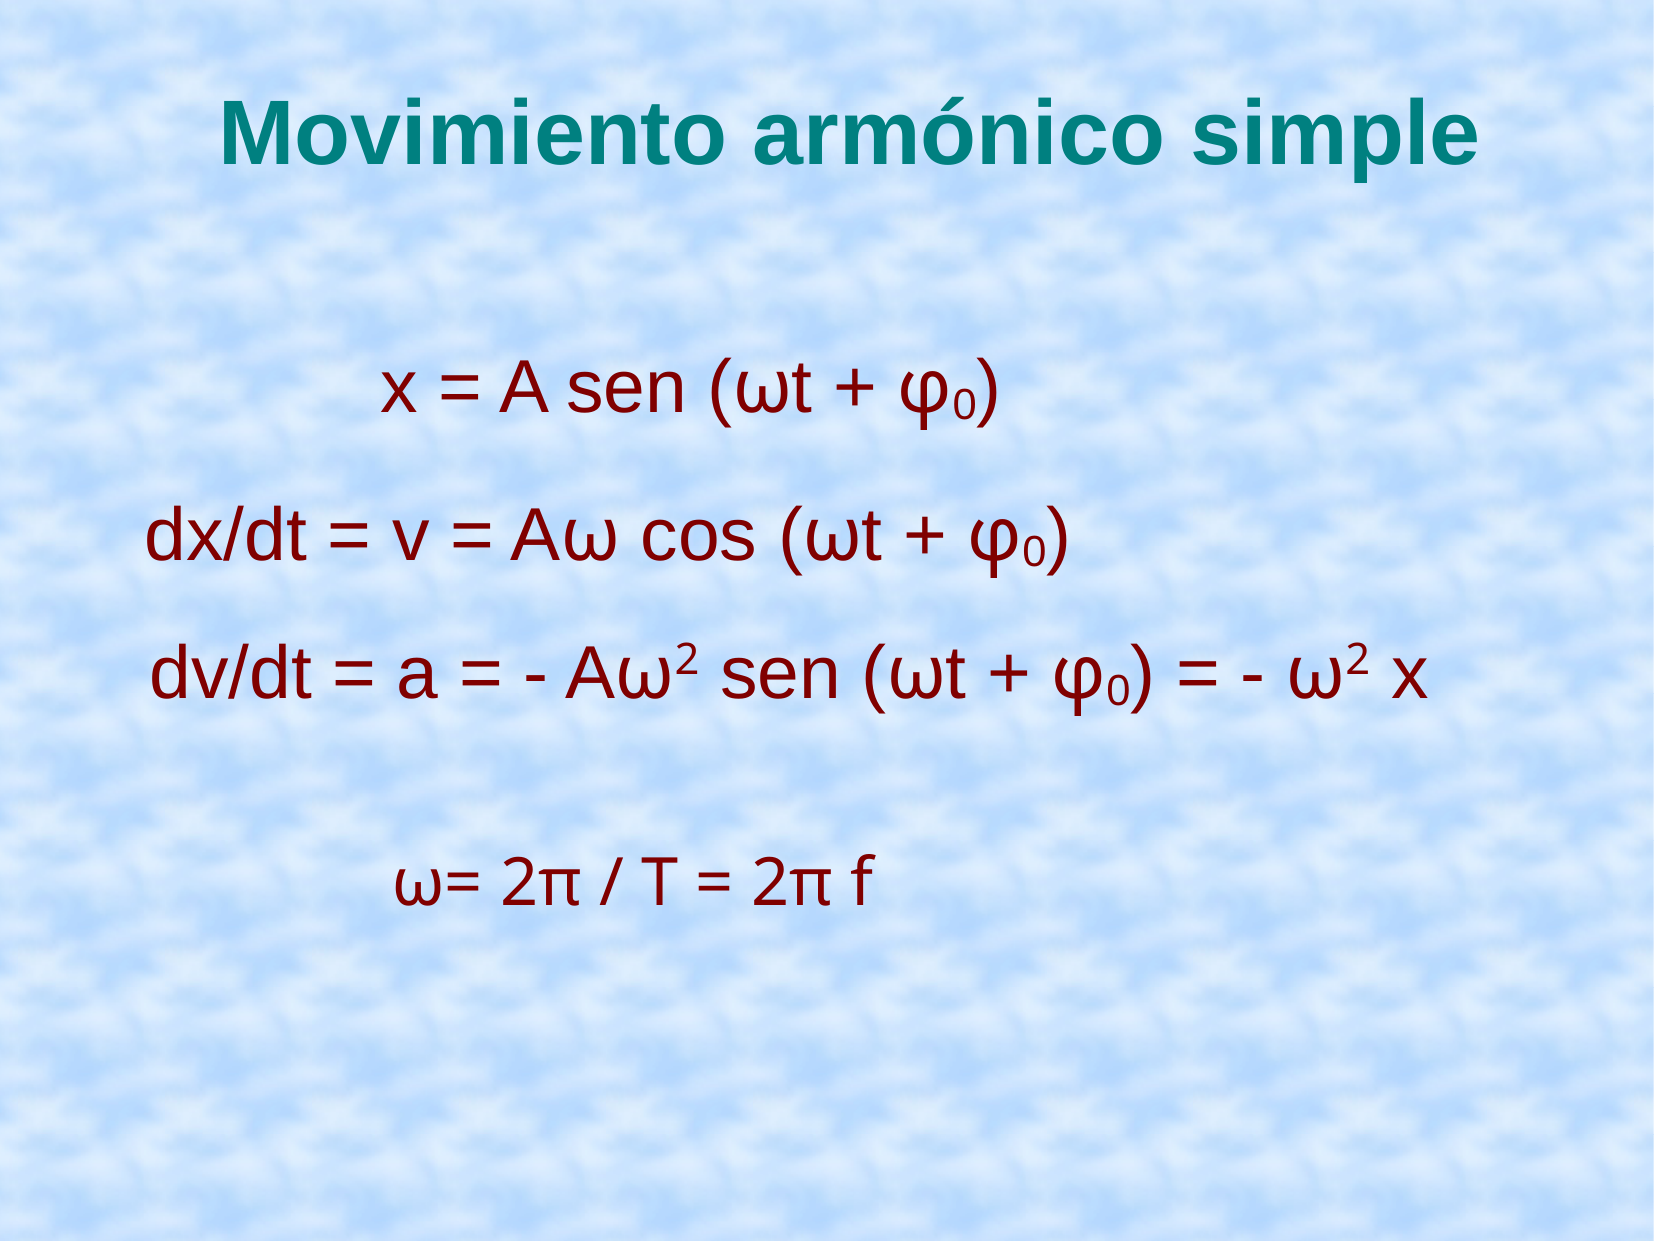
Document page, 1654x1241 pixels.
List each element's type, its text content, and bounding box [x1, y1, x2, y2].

title Movimiento armónico simple [106, 29, 1595, 237]
picture [0, 0, 1654, 1241]
text_box dx/dt = v = Aω cos (ωt + φ0) [59, 472, 1418, 685]
text_box ω= 2π / T = 2π f [354, 826, 1093, 998]
text_box dv/dt = a = - Aω2 sen (ωt + φ0) = - ω2 x [63, 610, 1477, 748]
text_box x = A sen (ωt + φ0) [295, 324, 1241, 472]
